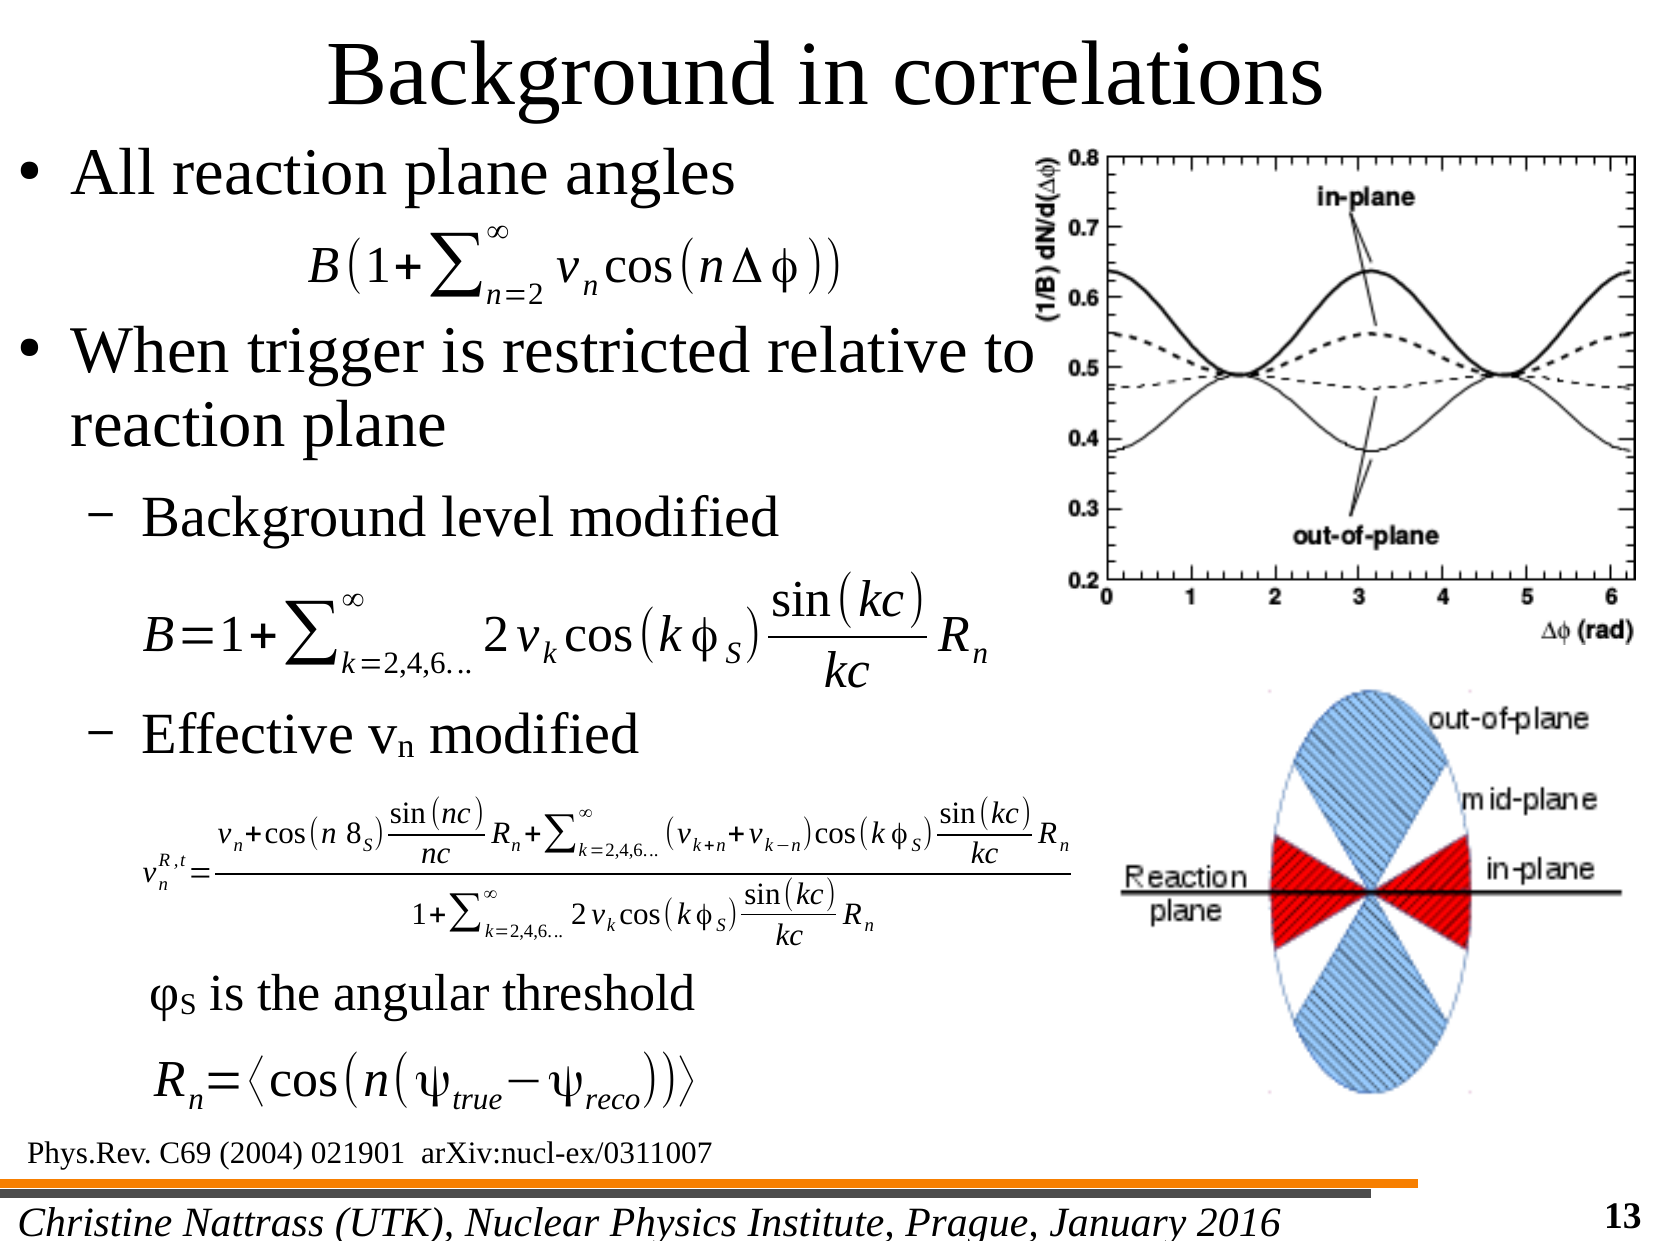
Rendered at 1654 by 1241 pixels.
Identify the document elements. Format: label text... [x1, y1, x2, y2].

text_box Phys.Rev. C69 (2004) 021901 arXiv:nucl-ex/0311007 [12, 1128, 893, 1238]
chart [135, 795, 1078, 952]
picture [1080, 674, 1654, 1126]
list All reaction plane angles When trigger is restricted relative to reaction plane Background level modified Effective vn modified [0, 135, 1126, 1010]
picture [1035, 148, 1636, 646]
chart [300, 225, 848, 312]
text_box φS is the angular threshold [135, 957, 826, 1105]
chart [144, 1050, 703, 1117]
chart [135, 570, 994, 698]
title Background in correlations [82, 8, 1571, 139]
